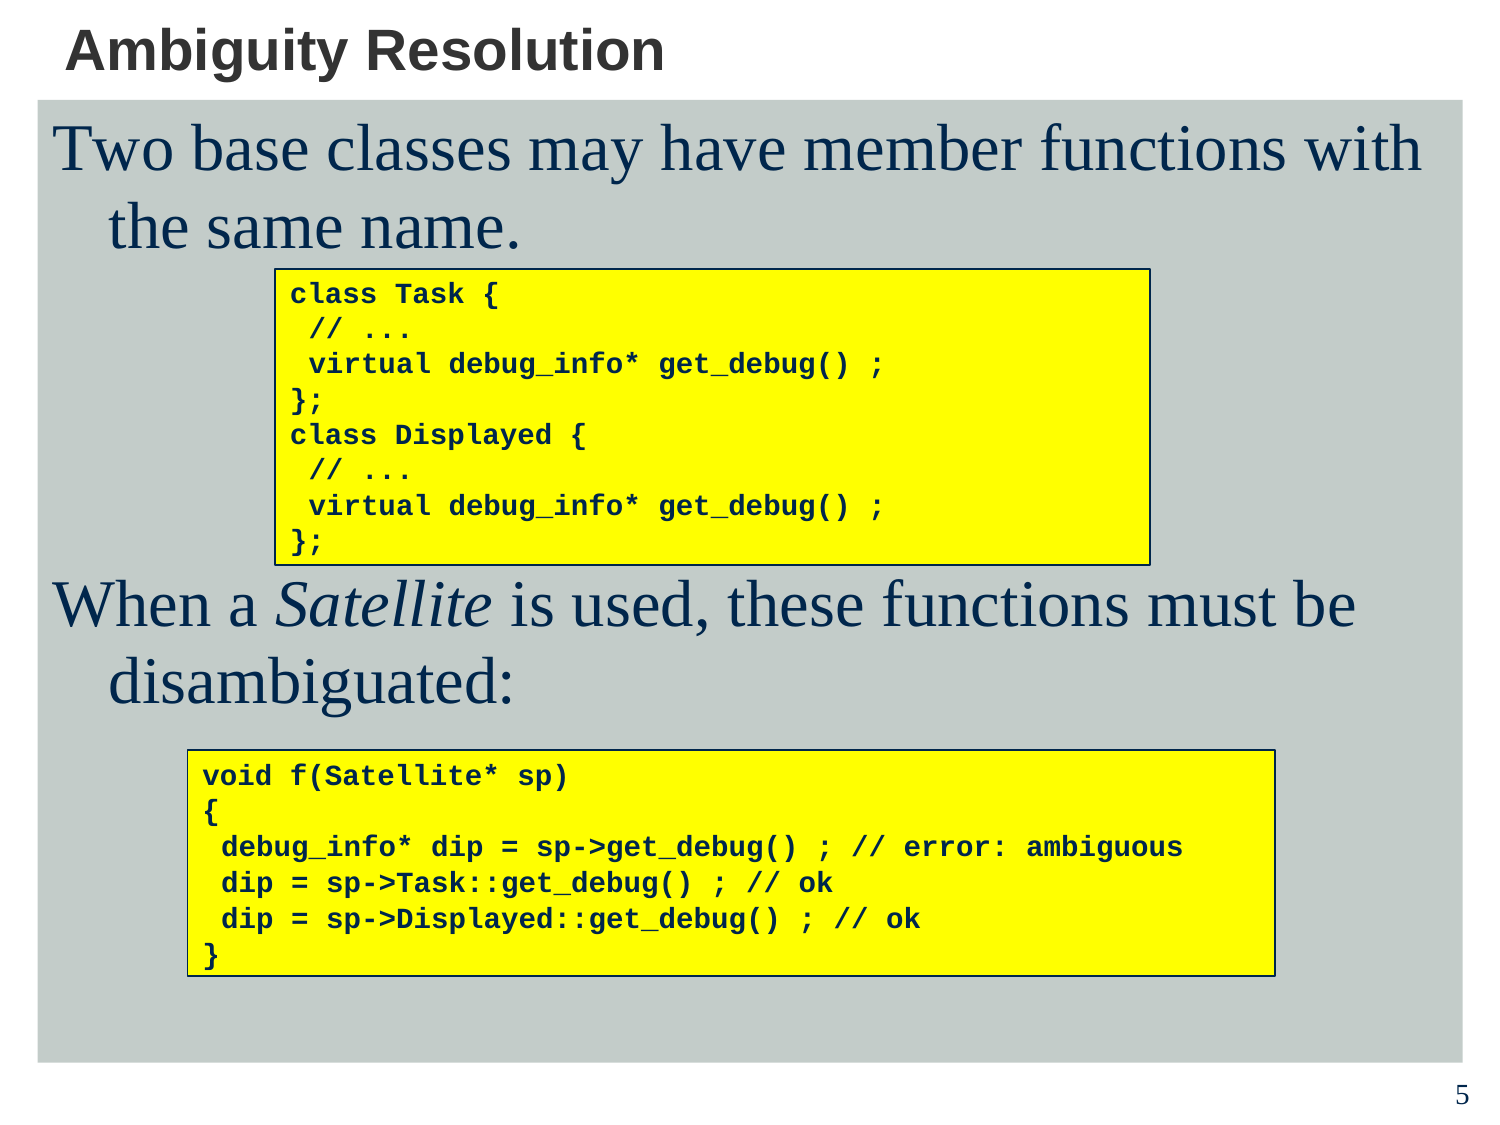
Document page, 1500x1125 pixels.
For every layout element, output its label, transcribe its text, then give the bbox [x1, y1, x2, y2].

list Two base classes may have member functions with the same name. When a Satellite is used, these functions must be disambiguated: [37, 99, 1463, 1063]
title Ambiguity Resolution [50, 0, 1450, 91]
text_box class Task { // ... virtual debug_info* get_debug() ; }; class Displayed { // ... virtual debug_info* get_debug() ; }; [275, 269, 1150, 569]
text_box void f(Satellite* sp) { debug_info* dip = sp->get_debug() ; // error: ambiguous dip = sp->Task::get_debug() ; // ok dip = sp->Displayed::get_debug() ; // ok } [187, 750, 1276, 982]
